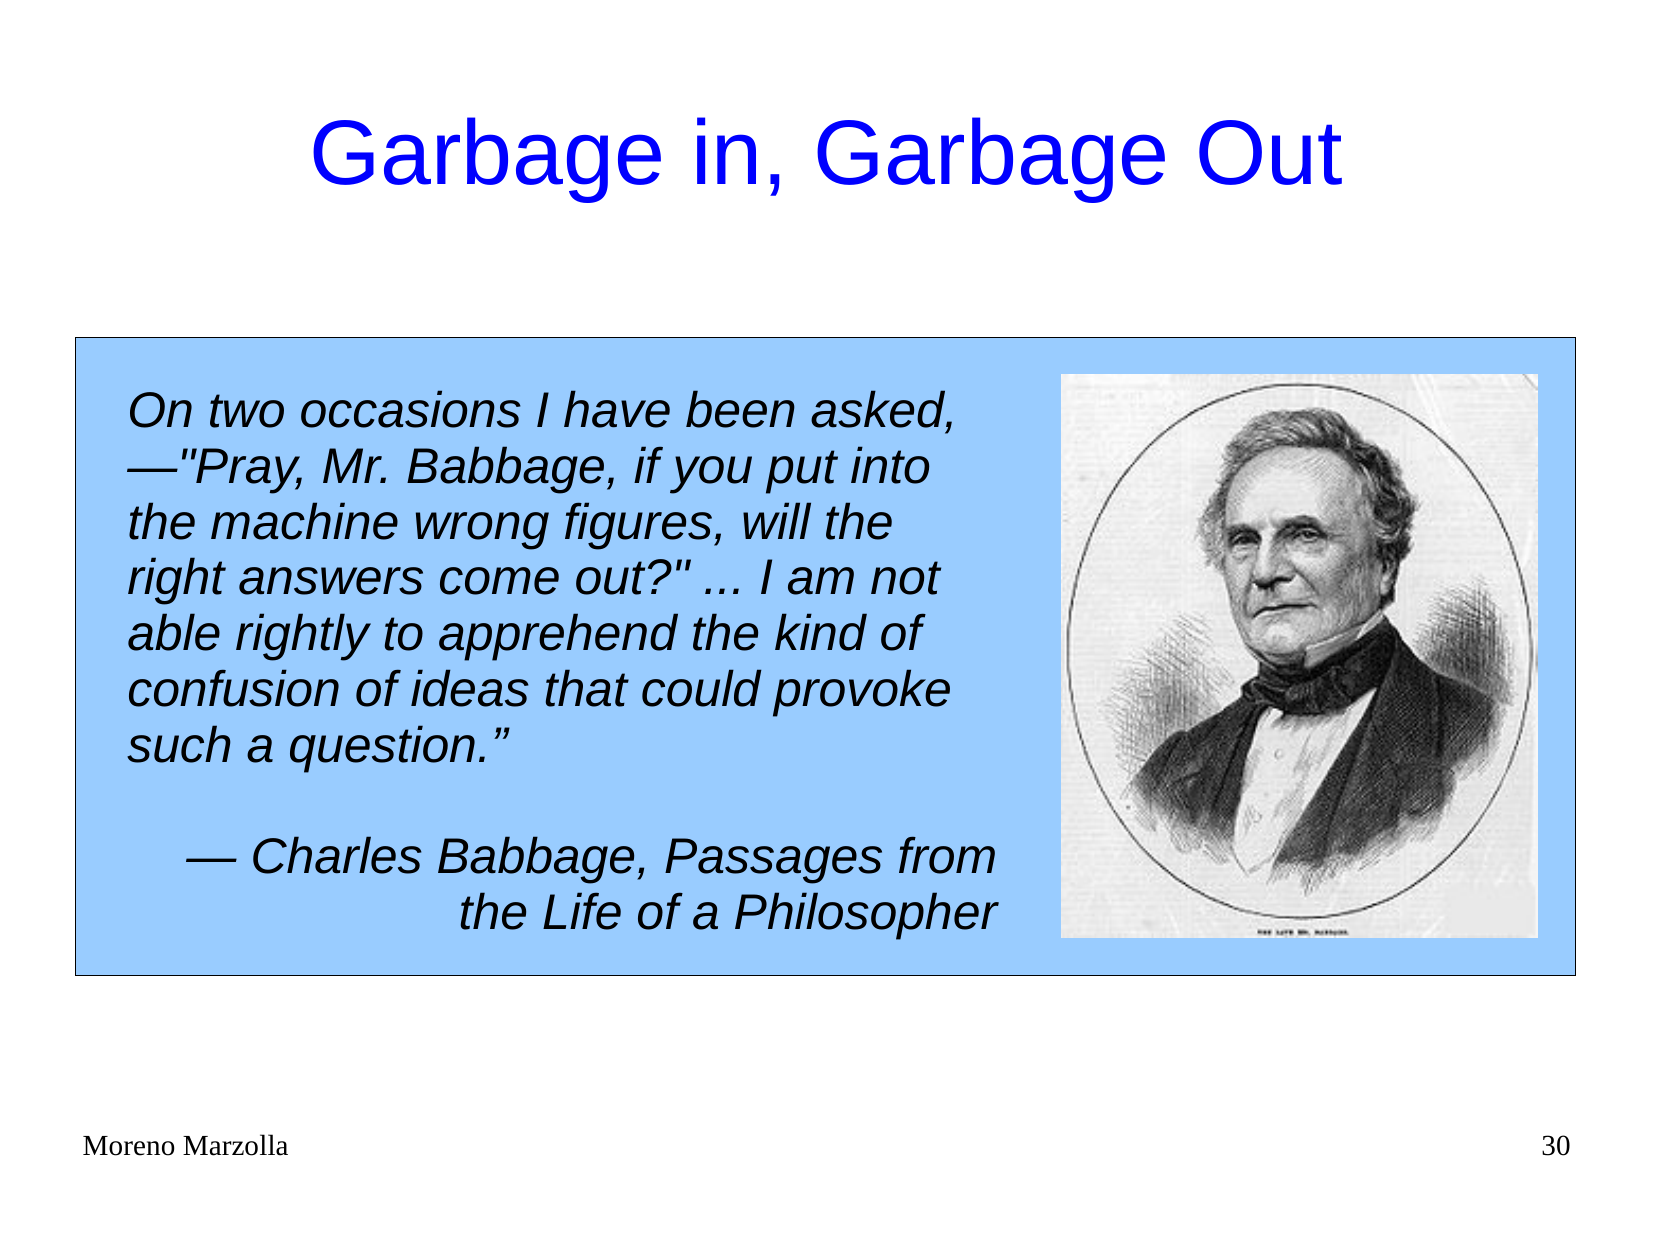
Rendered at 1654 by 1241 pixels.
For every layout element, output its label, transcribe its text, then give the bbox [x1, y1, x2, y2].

title Garbage in, Garbage Out [82, 49, 1571, 257]
text_box On two occasions I have been asked,—"Pray, Mr. Babbage, if you put into the machine wrong figures, will the right answers come out?" ... I am not able rightly to apprehend the kind of confusion of ideas that could provoke such a question.” — Charles Babbage, Passages from the Life of a Philosopher [112, 375, 1013, 948]
text_box [75, 337, 1576, 976]
picture [1061, 374, 1538, 938]
